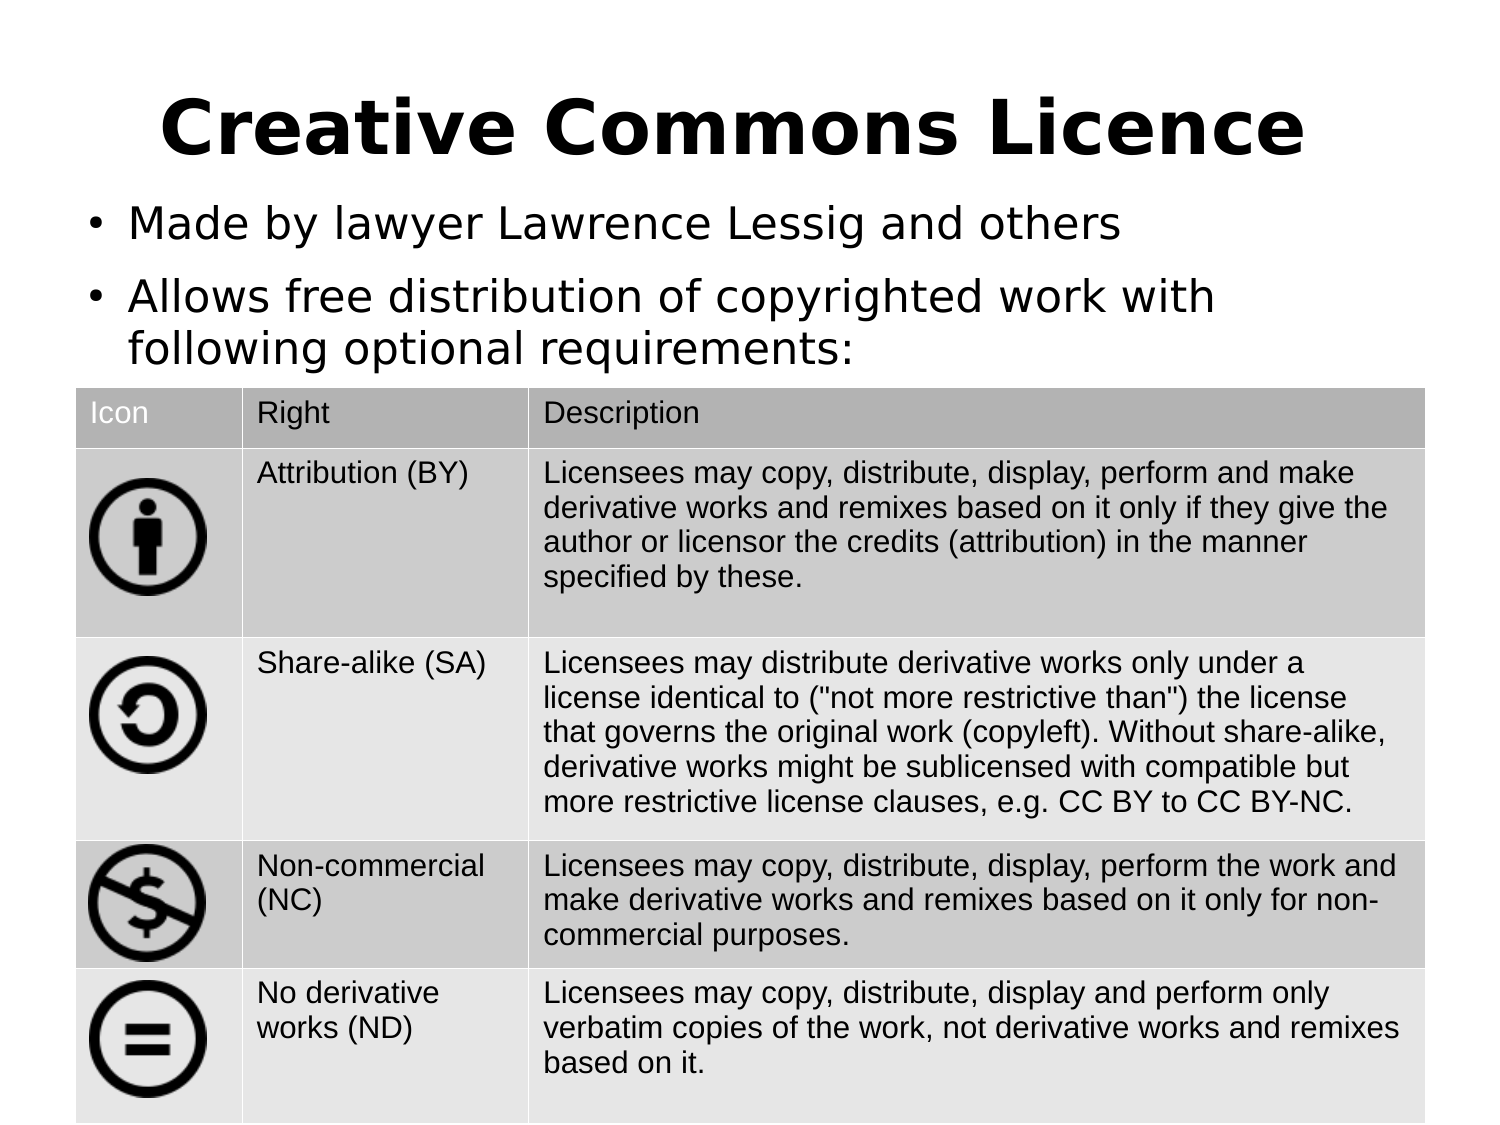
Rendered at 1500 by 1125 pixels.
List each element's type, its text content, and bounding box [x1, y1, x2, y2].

table_cell [76, 841, 242, 968]
table_cell Licensees may copy, distribute, display and perform only verbatim copies of the work, not derivative works and remixes based on it. [529, 969, 1425, 1123]
table_cell Licensees may copy, distribute, display, perform and make derivative works and remixes based on it only if they give the author or licensor the credits (attribution) in the manner specified by these. [529, 449, 1425, 637]
table_header Right [243, 388, 528, 448]
table_cell No derivative works (ND) [243, 969, 528, 1123]
table_cell Share-alike (SA) [243, 638, 528, 840]
picture [89, 478, 207, 596]
table_cell [76, 969, 242, 1123]
table_cell Licensees may distribute derivative works only under a license identical to ("not more restrictive than") the license that governs the original work (copyleft). Without share-alike, derivative works might be sublicensed with compatible but more restrictive license clauses, e.g. CC BY to CC BY-NC. [529, 638, 1425, 840]
picture [89, 656, 207, 774]
picture [88, 844, 206, 962]
picture [89, 980, 207, 1098]
title Creative Commons Licence [59, 45, 1409, 178]
table_cell Non-commercial (NC) [243, 841, 528, 968]
table_header Icon [76, 388, 242, 448]
table_cell Attribution (BY) [243, 449, 528, 637]
table_cell Licensees may copy, distribute, display, perform the work and make derivative works and remixes based on it only for non-commercial purposes. [529, 841, 1425, 968]
table_cell [76, 638, 242, 840]
list Made by lawyer Lawrence Lessig and others Allows free distribution of copyrighted work with following optional requirements: [75, 198, 1425, 378]
table_cell [76, 449, 242, 637]
table_header Description [529, 388, 1425, 448]
